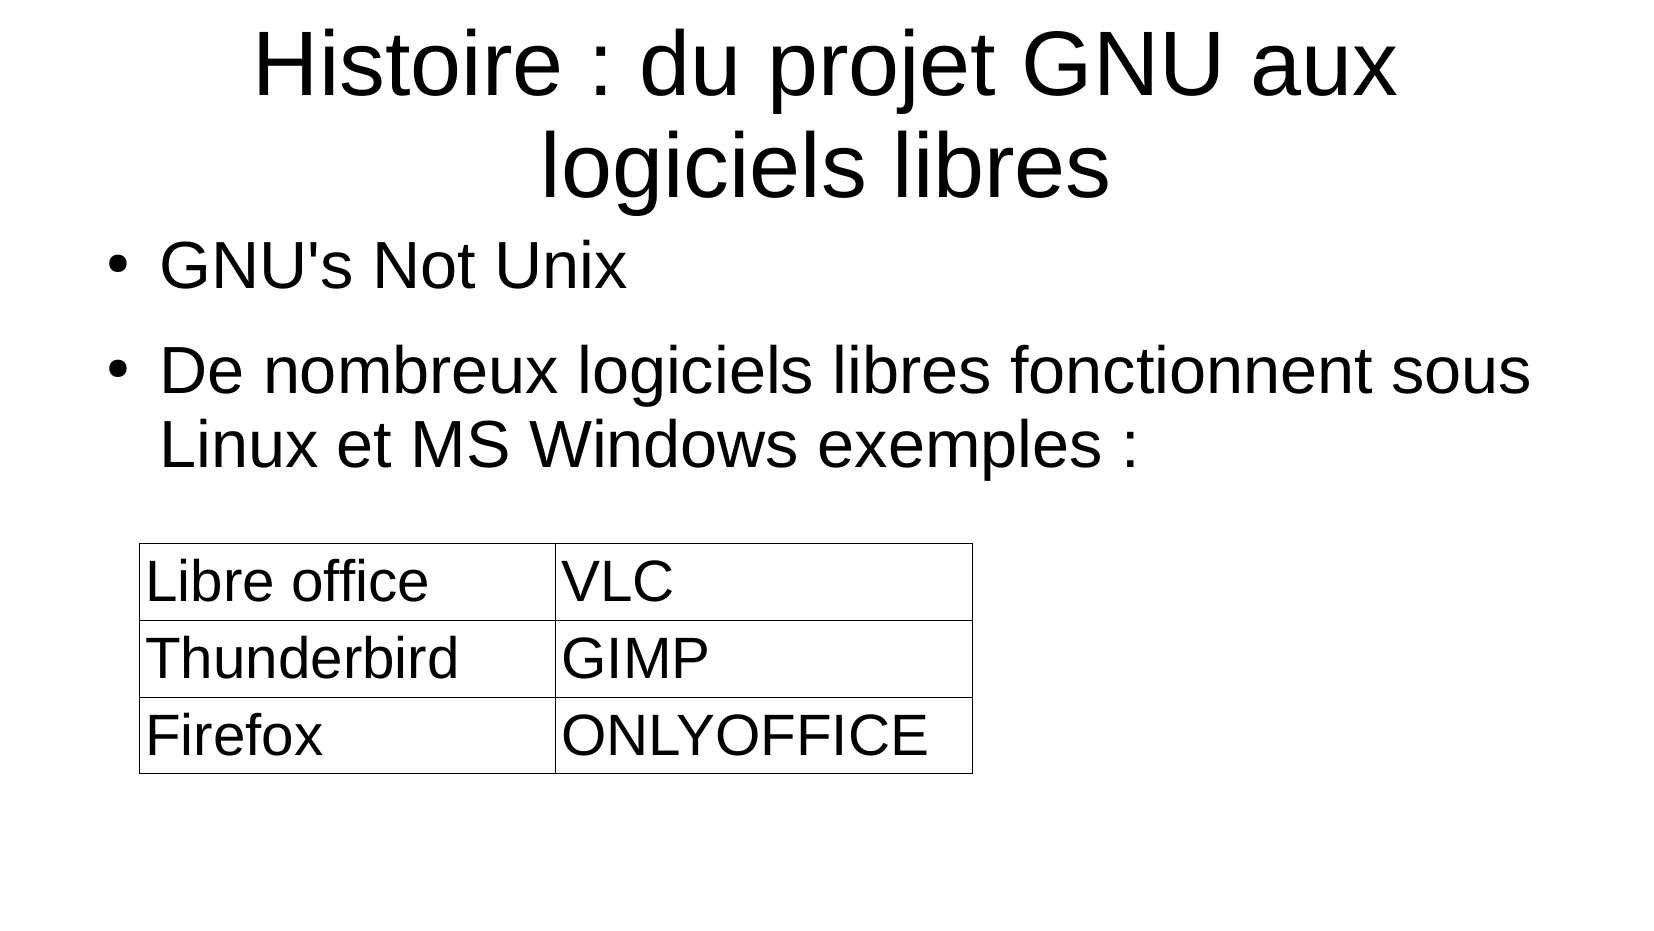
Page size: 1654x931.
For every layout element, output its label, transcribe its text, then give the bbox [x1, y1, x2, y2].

table_header Libre office [140, 544, 555, 620]
table_cell Thunderbird [140, 621, 555, 697]
table_cell ONLYOFFICE [556, 698, 972, 773]
list GNU's Not Unix De nombreux logiciels libres fonctionnent sous Linux et MS Windows exemples : [88, 228, 1577, 768]
table_cell Firefox [140, 698, 555, 773]
table_header VLC [556, 544, 972, 620]
table_cell GIMP [556, 621, 972, 697]
title Histoire : du projet GNU aux logiciels libres [82, 12, 1571, 218]
